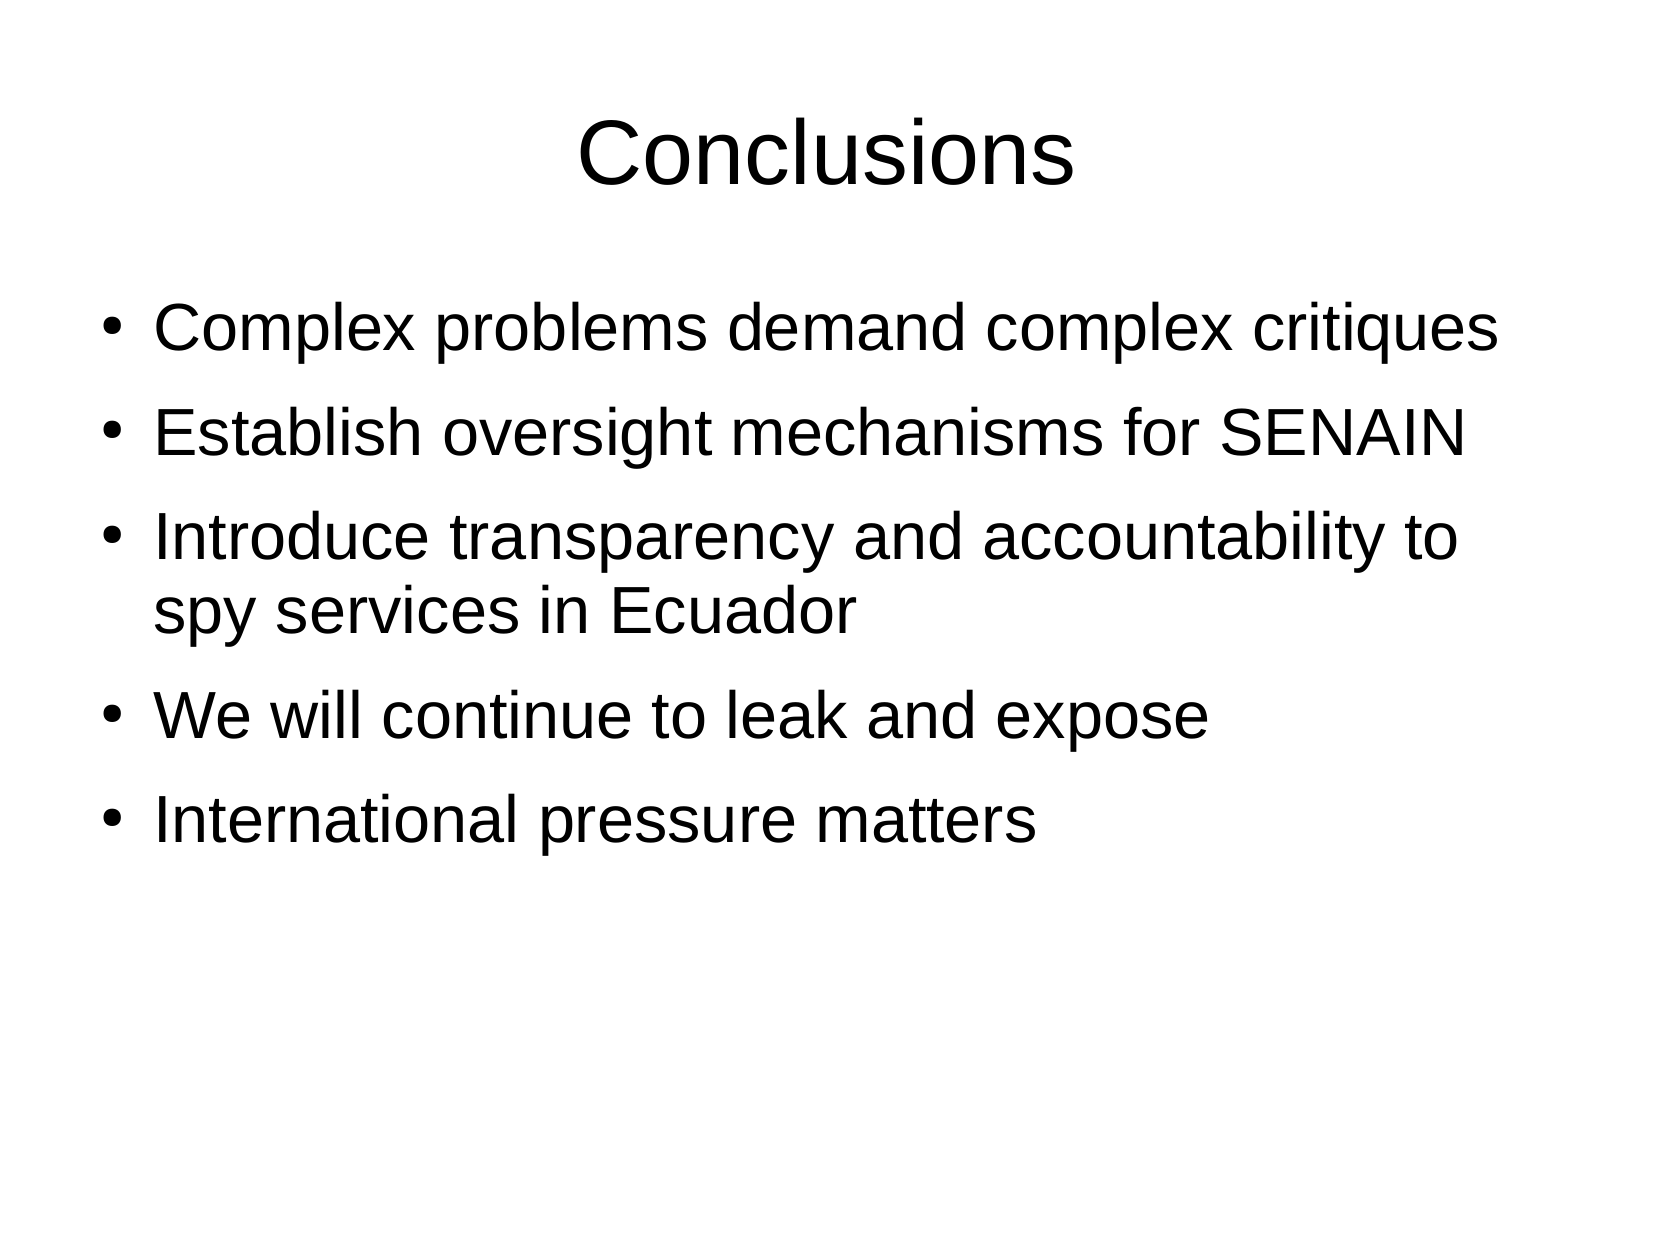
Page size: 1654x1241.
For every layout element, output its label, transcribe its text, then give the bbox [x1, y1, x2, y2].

list Complex problems demand complex critiques Establish oversight mechanisms for SENAIN Introduce transparency and accountability to spy services in Ecuador We will continue to leak and expose International pressure matters [82, 290, 1571, 1010]
title Conclusions [82, 49, 1571, 257]
